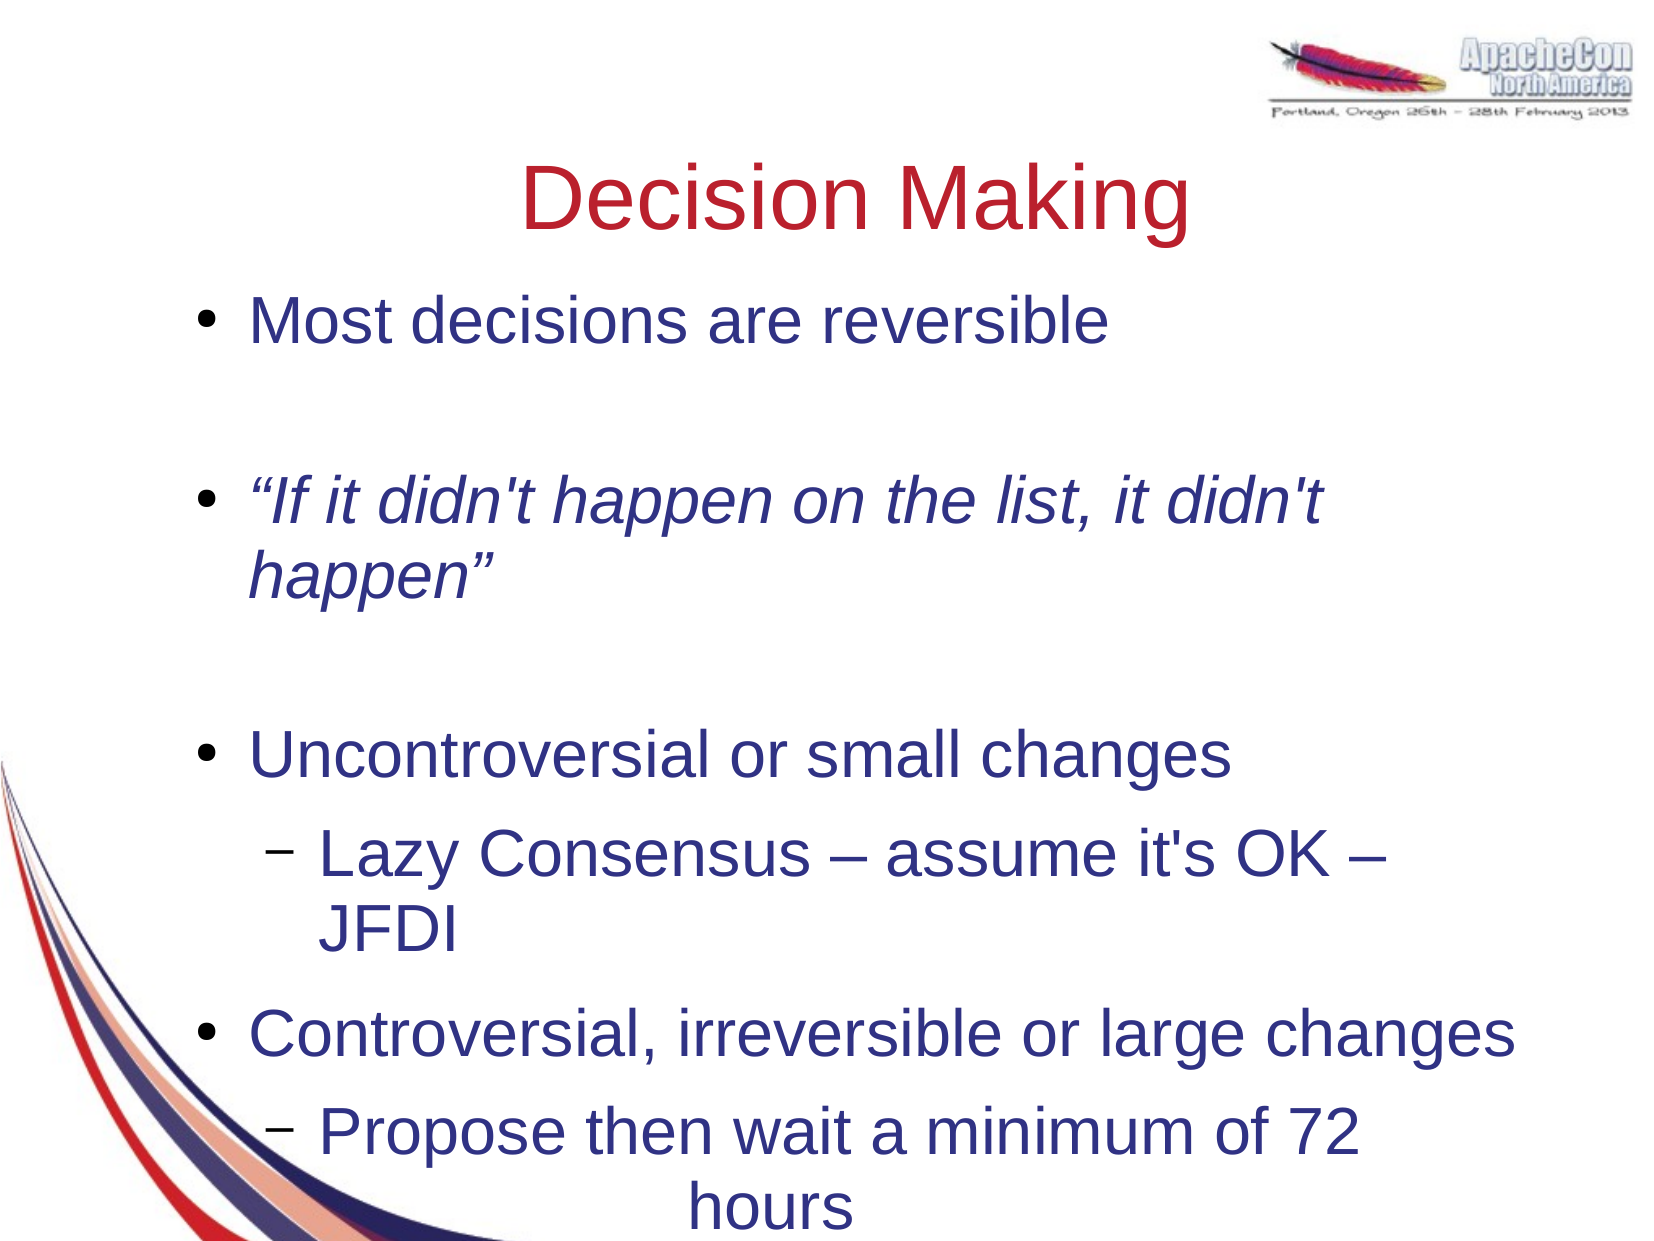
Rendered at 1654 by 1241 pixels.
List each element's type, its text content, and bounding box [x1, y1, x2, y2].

list Most decisions are reversible “If it didn't happen on the list, it didn't happen” Uncontroversial or small changes Lazy Consensus – assume it's OK – JFDI Controversial, irreversible or large changes Propose then wait a minimum of 72 hours [177, 283, 1536, 1241]
title Decision Making [177, 141, 1536, 254]
picture [0, 0, 1654, 1241]
